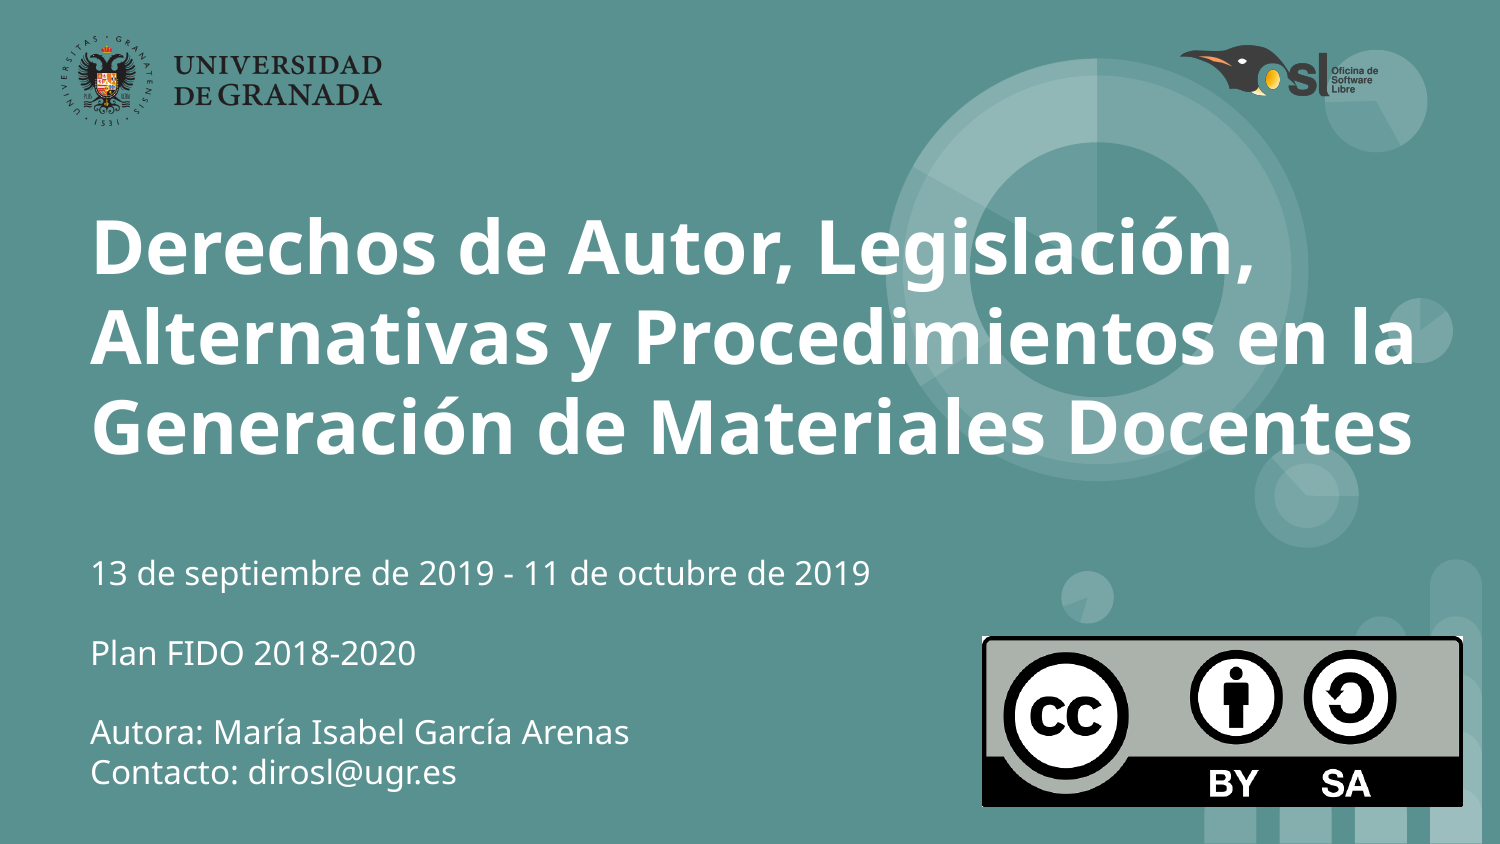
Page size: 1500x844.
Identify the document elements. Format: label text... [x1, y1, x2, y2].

subtitle 13 de septiembre de 2019 - 11 de octubre de 2019 Plan FIDO 2018-2020 Autora: María Isabel García Arenas Contacto: dirosl@ugr.es [75, 536, 907, 807]
picture [982, 636, 1463, 807]
picture [61, 36, 382, 126]
title Derechos de Autor, Legislación, Alternativas y Procedimientos en la Generación de Materiales Docentes [75, 180, 1469, 489]
picture [1176, 25, 1404, 115]
